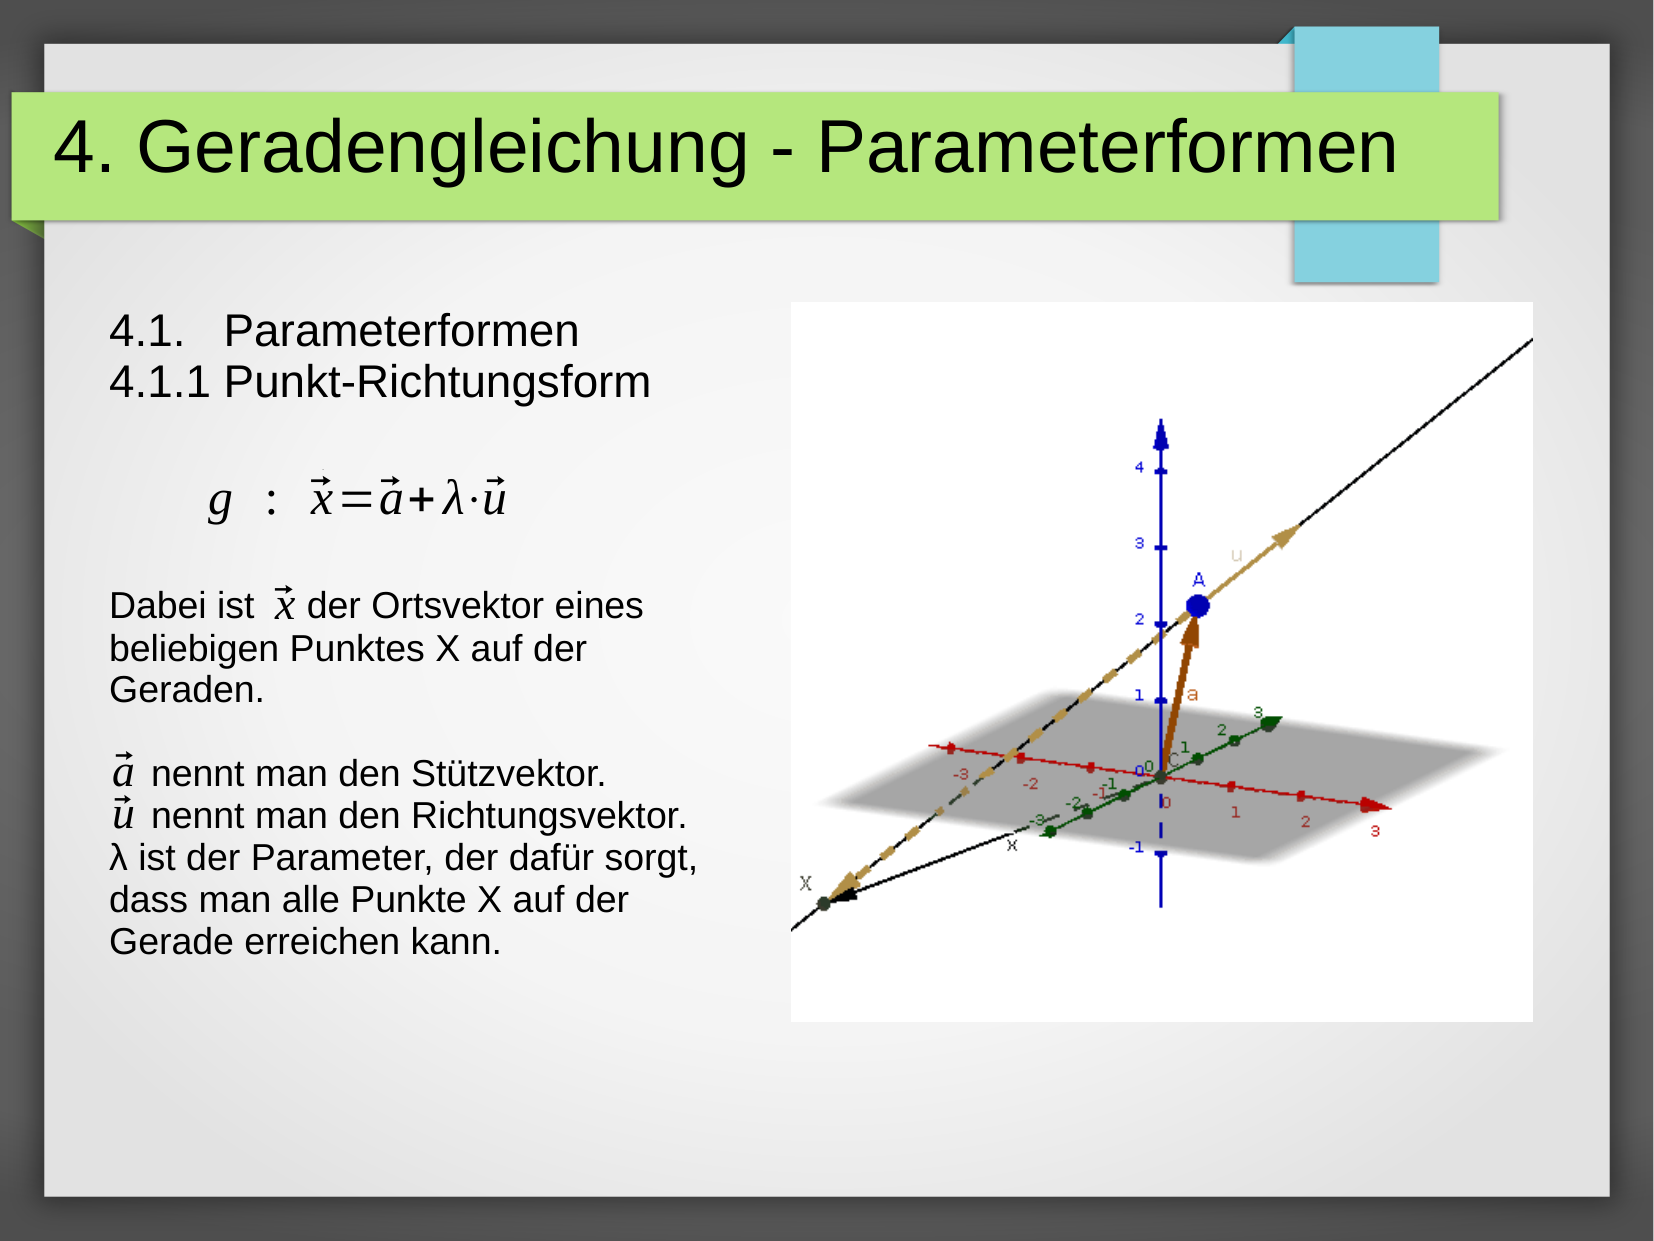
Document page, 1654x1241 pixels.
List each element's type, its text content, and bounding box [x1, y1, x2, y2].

chart [265, 578, 303, 630]
title 4. Geradengleichung - Parameterformen [53, 88, 1554, 207]
chart [200, 469, 515, 525]
picture [0, 0, 1654, 1241]
chart [105, 745, 143, 839]
text_box 4.1. Parameterformen 4.1.1 Punkt-Richtungsform Dabei ist der Ortsvektor eines beliebigen Punktes X auf der Geraden. nennt man den Stützvektor. nennt man den Richtungsvektor. λ ist der Parameter, der dafür sorgt, dass man alle Punkte X auf der Gerade erreichen kann. [94, 297, 756, 971]
